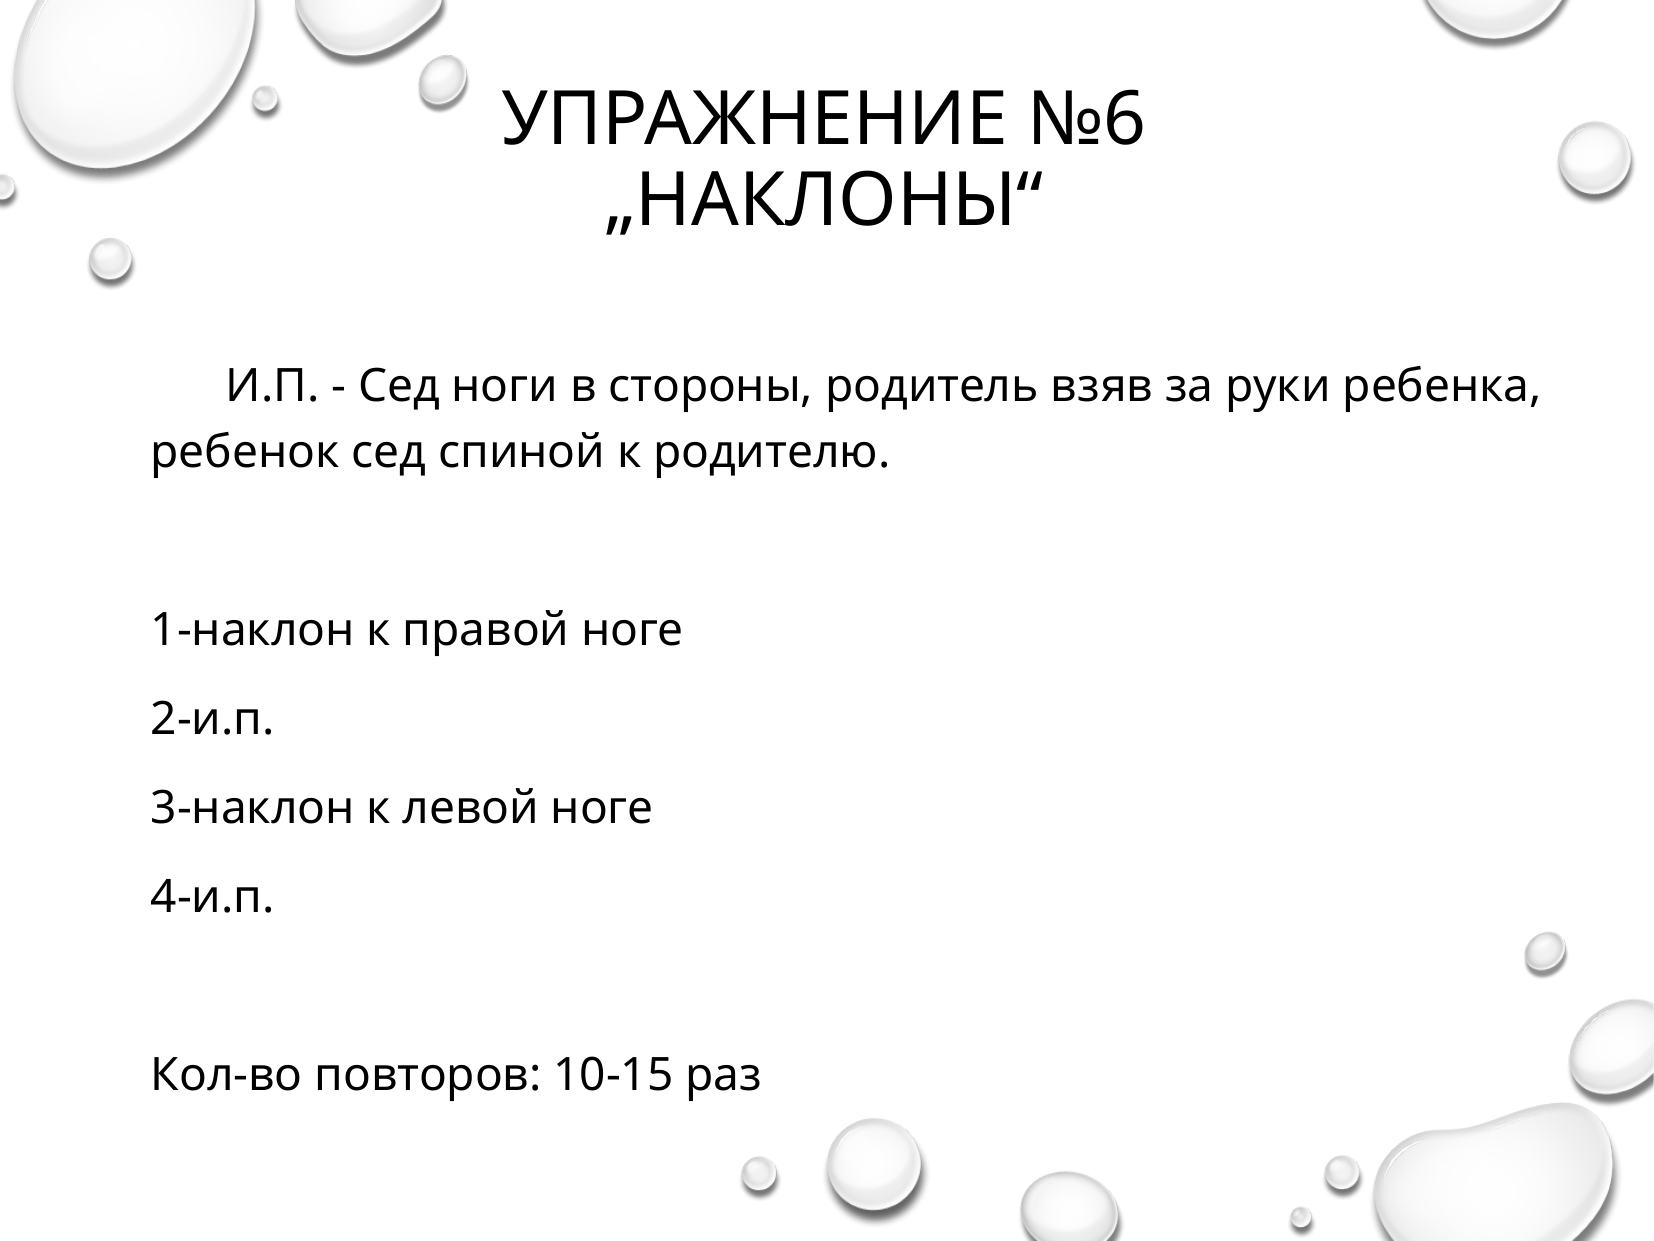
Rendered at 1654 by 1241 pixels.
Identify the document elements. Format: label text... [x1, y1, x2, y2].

subtitle И.П. - Сед ноги в стороны, родитель взяв за руки ребенка, ребенок сед спиной к родителю. 1-наклон к правой ноге 2-и.п. 3-наклон к левой ноге 4-и.п. Кол-во повторов: 10-15 раз [129, 324, 1569, 1120]
title Упражнение №6 „Наклоны“ [118, 64, 1531, 258]
